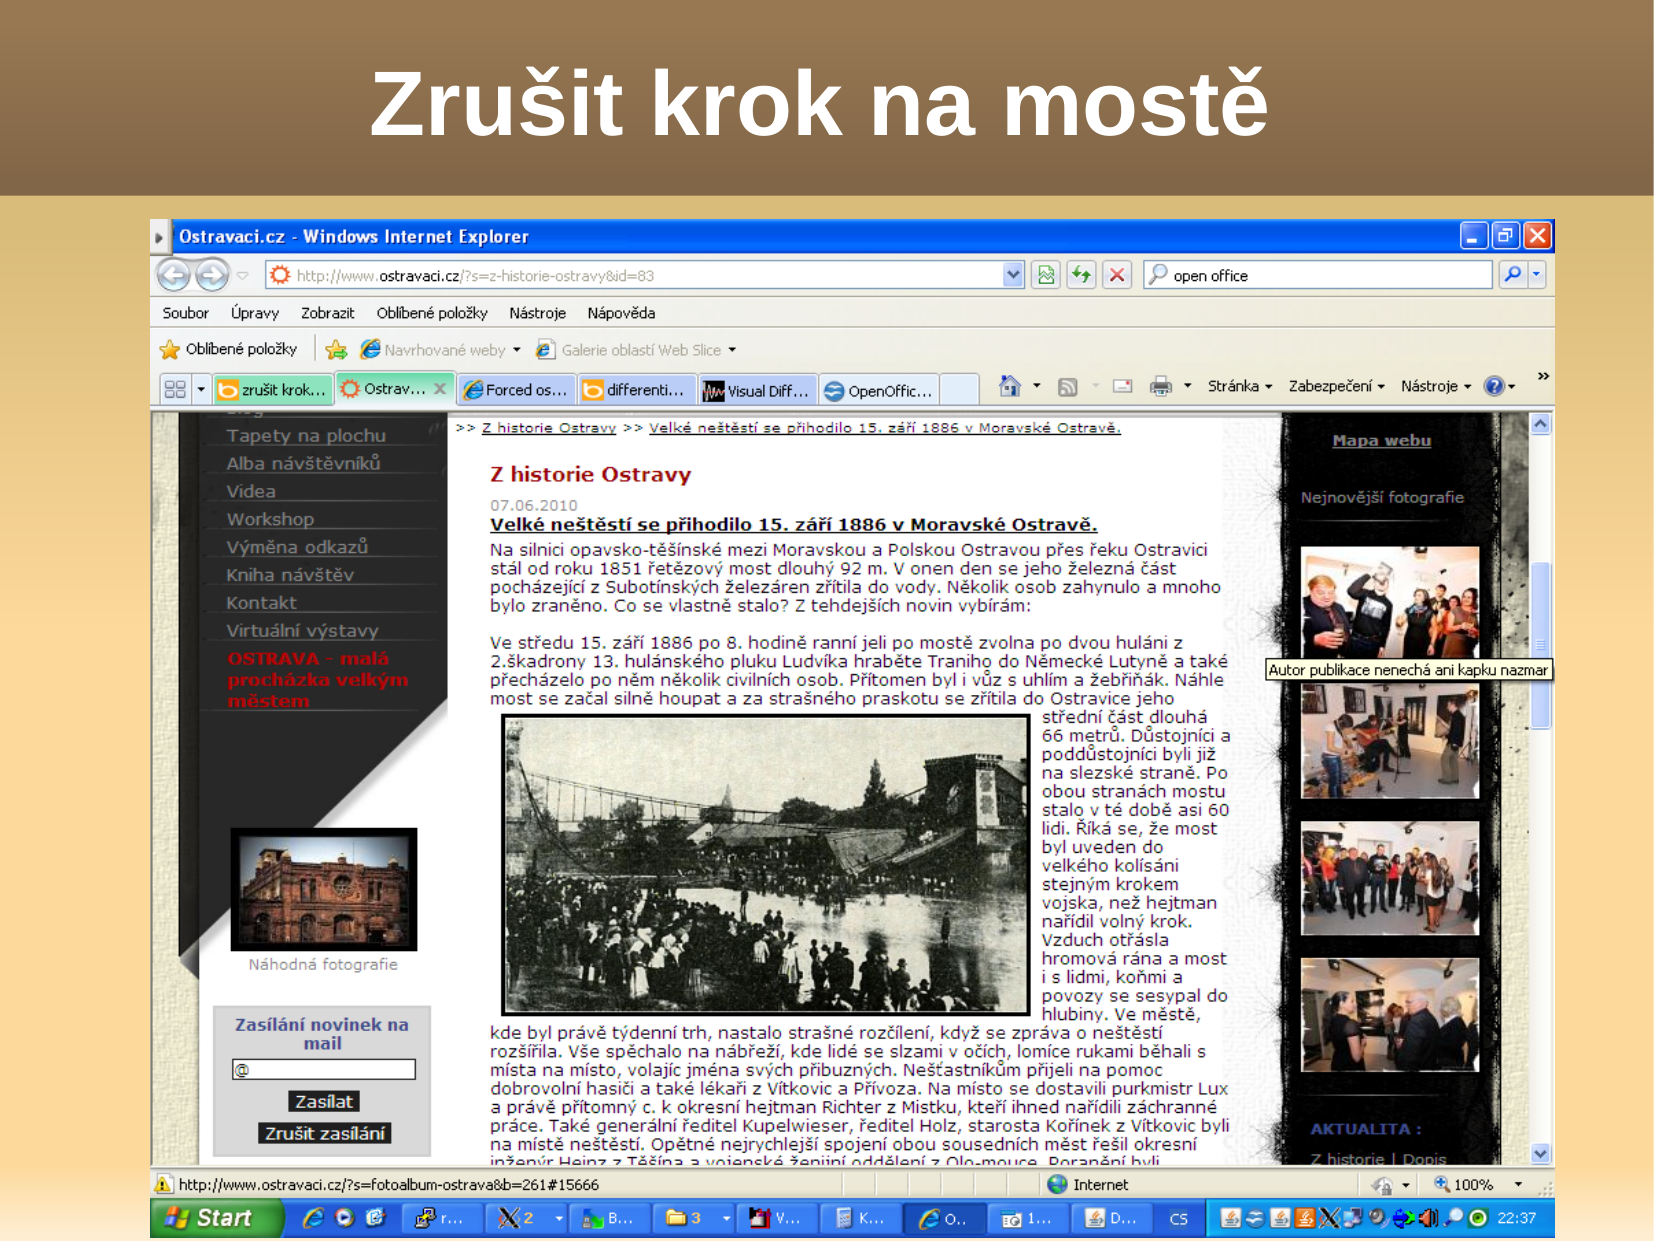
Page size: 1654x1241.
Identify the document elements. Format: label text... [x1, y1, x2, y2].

picture [0, 0, 1654, 1241]
title Zrušit krok na mostě [76, 0, 1565, 208]
